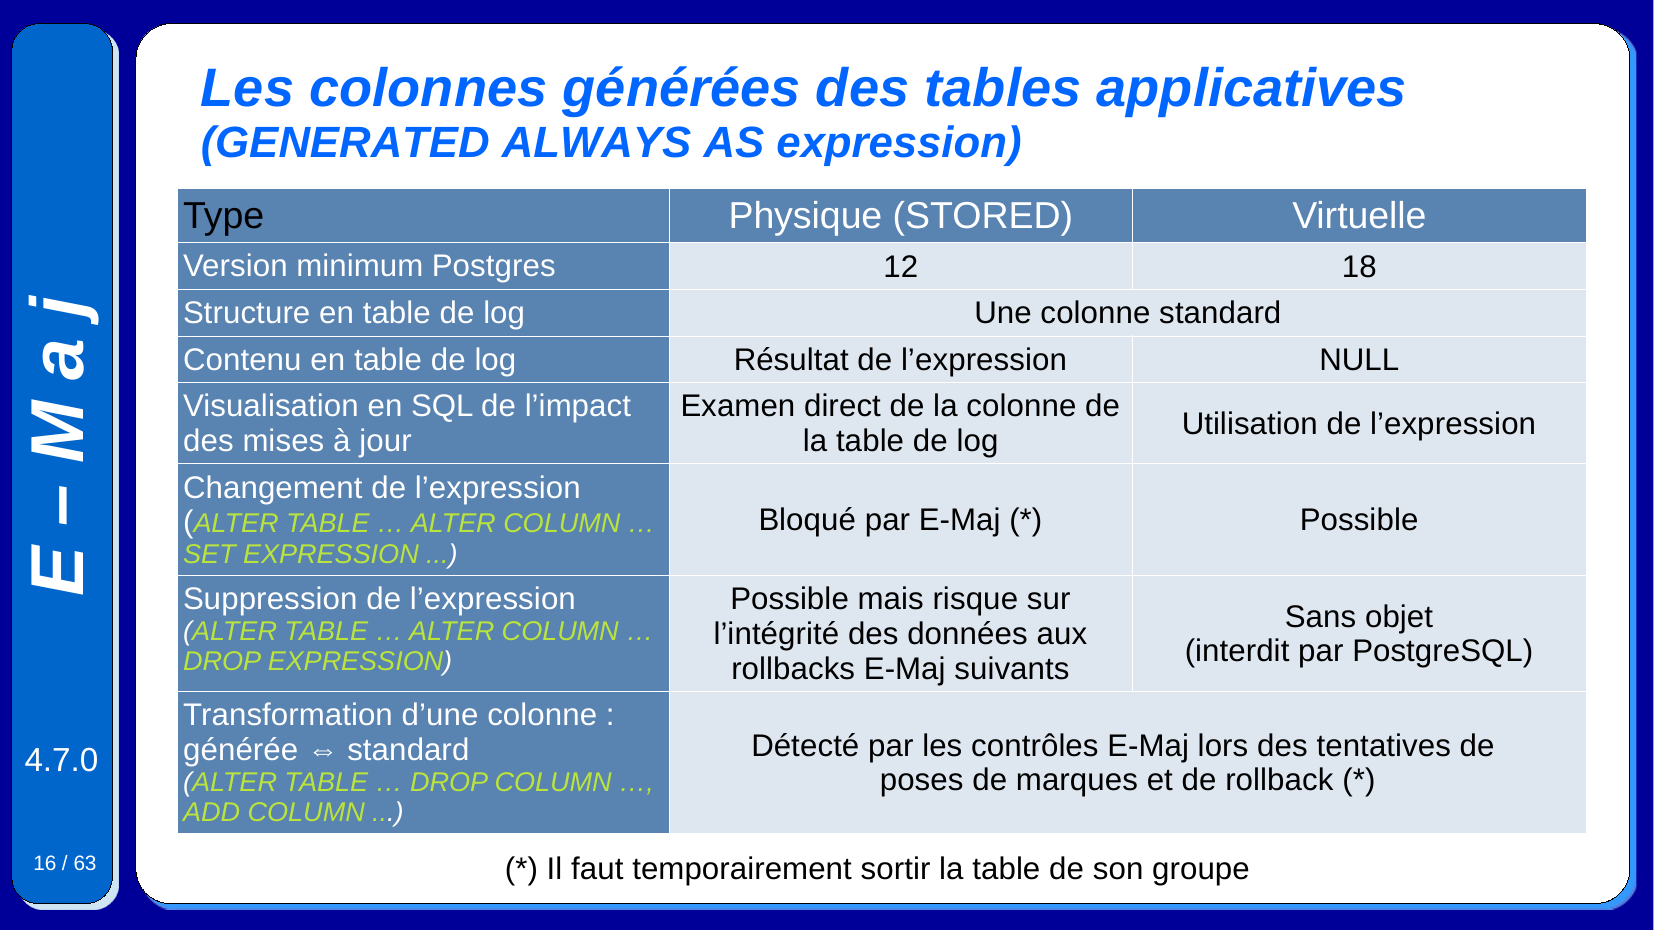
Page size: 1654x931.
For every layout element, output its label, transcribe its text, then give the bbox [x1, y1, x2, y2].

table_cell Résultat de l’expression [670, 337, 1132, 382]
table_header Virtuelle [1133, 189, 1586, 242]
table_cell Examen direct de la colonne de la table de log [670, 383, 1132, 463]
table_cell Version minimum Postgres [178, 243, 669, 289]
title Les colonnes générées des tables applicatives (GENERATED ALWAYS AS expression) [200, 34, 1575, 188]
table_cell Suppression de l’expression (ALTER TABLE … ALTER COLUMN … DROP EXPRESSION) [178, 576, 669, 691]
table_cell Sans objet (interdit par PostgreSQL) [1133, 576, 1586, 691]
table_cell Transformation d’une colonne : générée ⇔ standard (ALTER TABLE … DROP COLUMN …, ADD COLUMN ...) [178, 692, 669, 833]
table_cell Détecté par les contrôles E-Maj lors des tentatives de poses de marques et de rollback (*) [670, 692, 1586, 833]
table_cell Visualisation en SQL de l’impact des mises à jour [178, 383, 669, 463]
table_cell Utilisation de l’expression [1133, 383, 1586, 463]
table_header Physique (STORED) [670, 189, 1132, 242]
table_cell Une colonne standard [670, 290, 1586, 336]
table_cell Possible [1133, 464, 1586, 575]
table_cell Bloqué par E-Maj (*) [670, 464, 1132, 575]
table_cell Changement de l’expression (ALTER TABLE … ALTER COLUMN … SET EXPRESSION ...) [178, 464, 669, 575]
table_cell Contenu en table de log [178, 337, 669, 382]
text_box (*) Il faut temporairement sortir la table de son groupe [490, 844, 1262, 895]
table_cell NULL [1133, 337, 1586, 382]
table_cell 12 [670, 243, 1132, 289]
table_cell Structure en table de log [178, 290, 669, 336]
table_header Type [178, 189, 669, 242]
table_cell 18 [1133, 243, 1586, 289]
table_cell Possible mais risque sur l’intégrité des données aux rollbacks E-Maj suivants [670, 576, 1132, 691]
